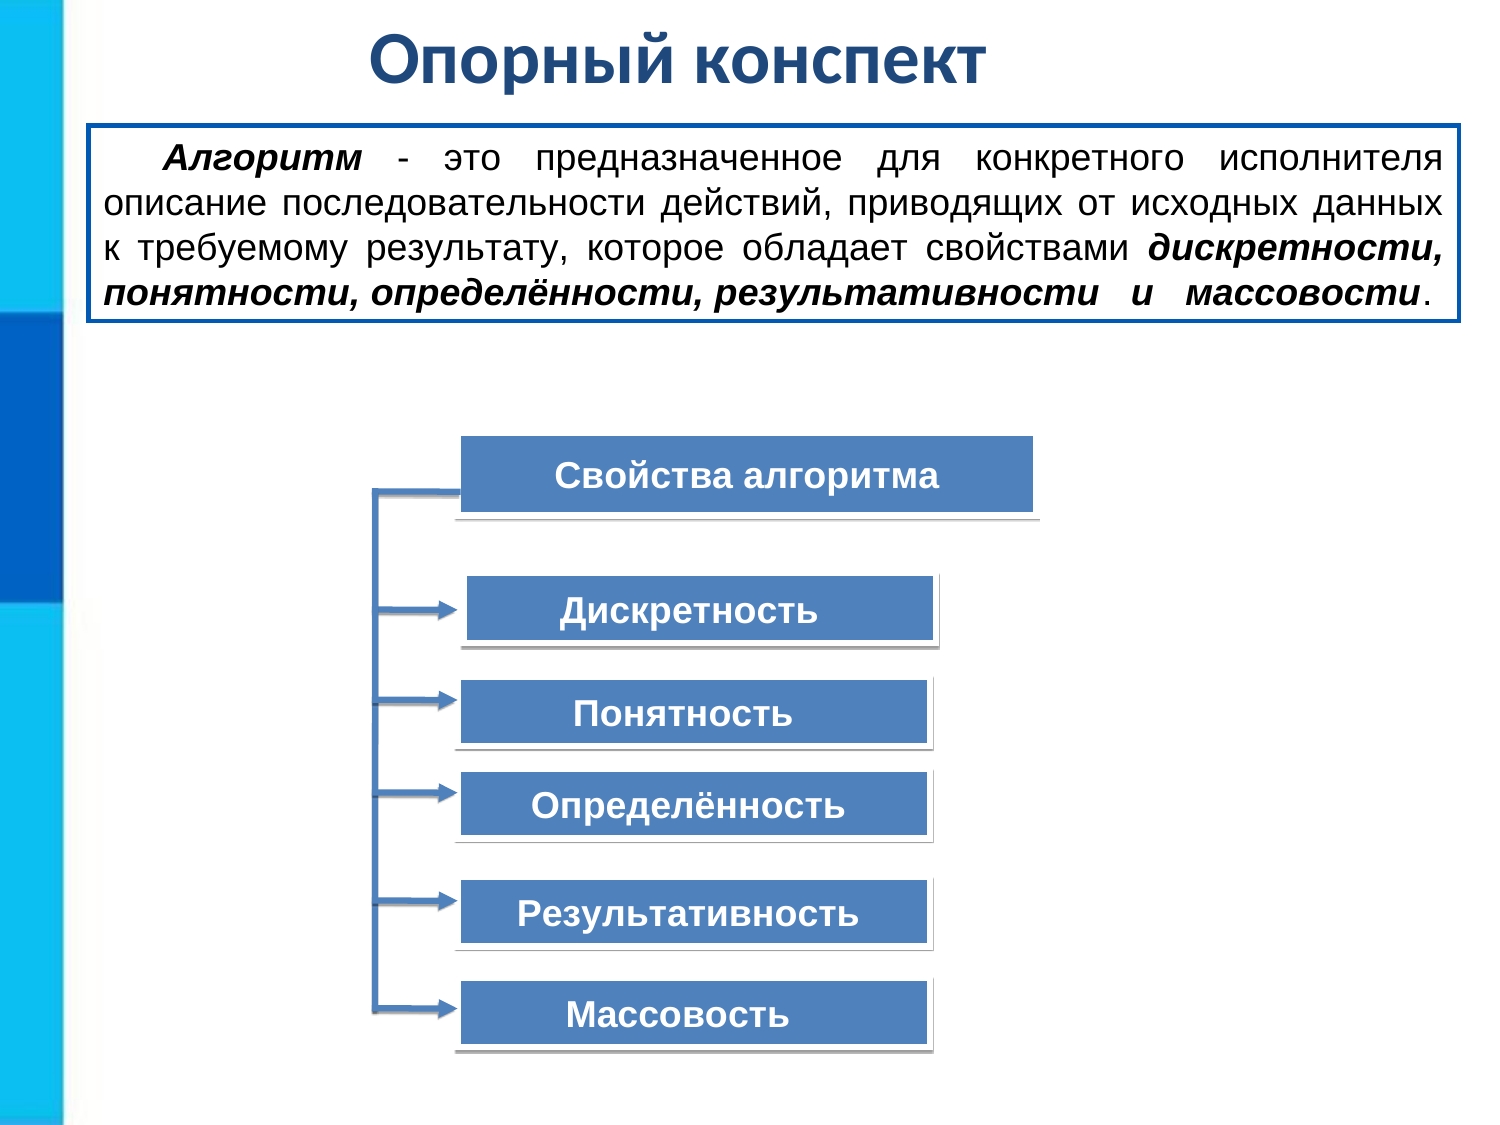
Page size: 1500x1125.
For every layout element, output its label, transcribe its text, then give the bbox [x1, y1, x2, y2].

text_box Массовость [457, 977, 930, 1047]
text_box Дискретность [463, 573, 936, 643]
text_box Опорный конспект [354, 18, 1426, 107]
picture [0, 0, 1500, 1125]
text_box Определённость [457, 768, 930, 839]
text_box Результативность [457, 877, 930, 947]
text_box Алгоритм - это предназначенное для конкретного исполнителя описание последовательности действий, приводящих от исходных данных к требуемому результату, которое обладает свойствами дискретности, понятности, определённости, результативности и массовости. [88, 125, 1459, 321]
text_box Понятность [457, 676, 930, 747]
text_box Свойства алгоритма [457, 432, 1037, 516]
